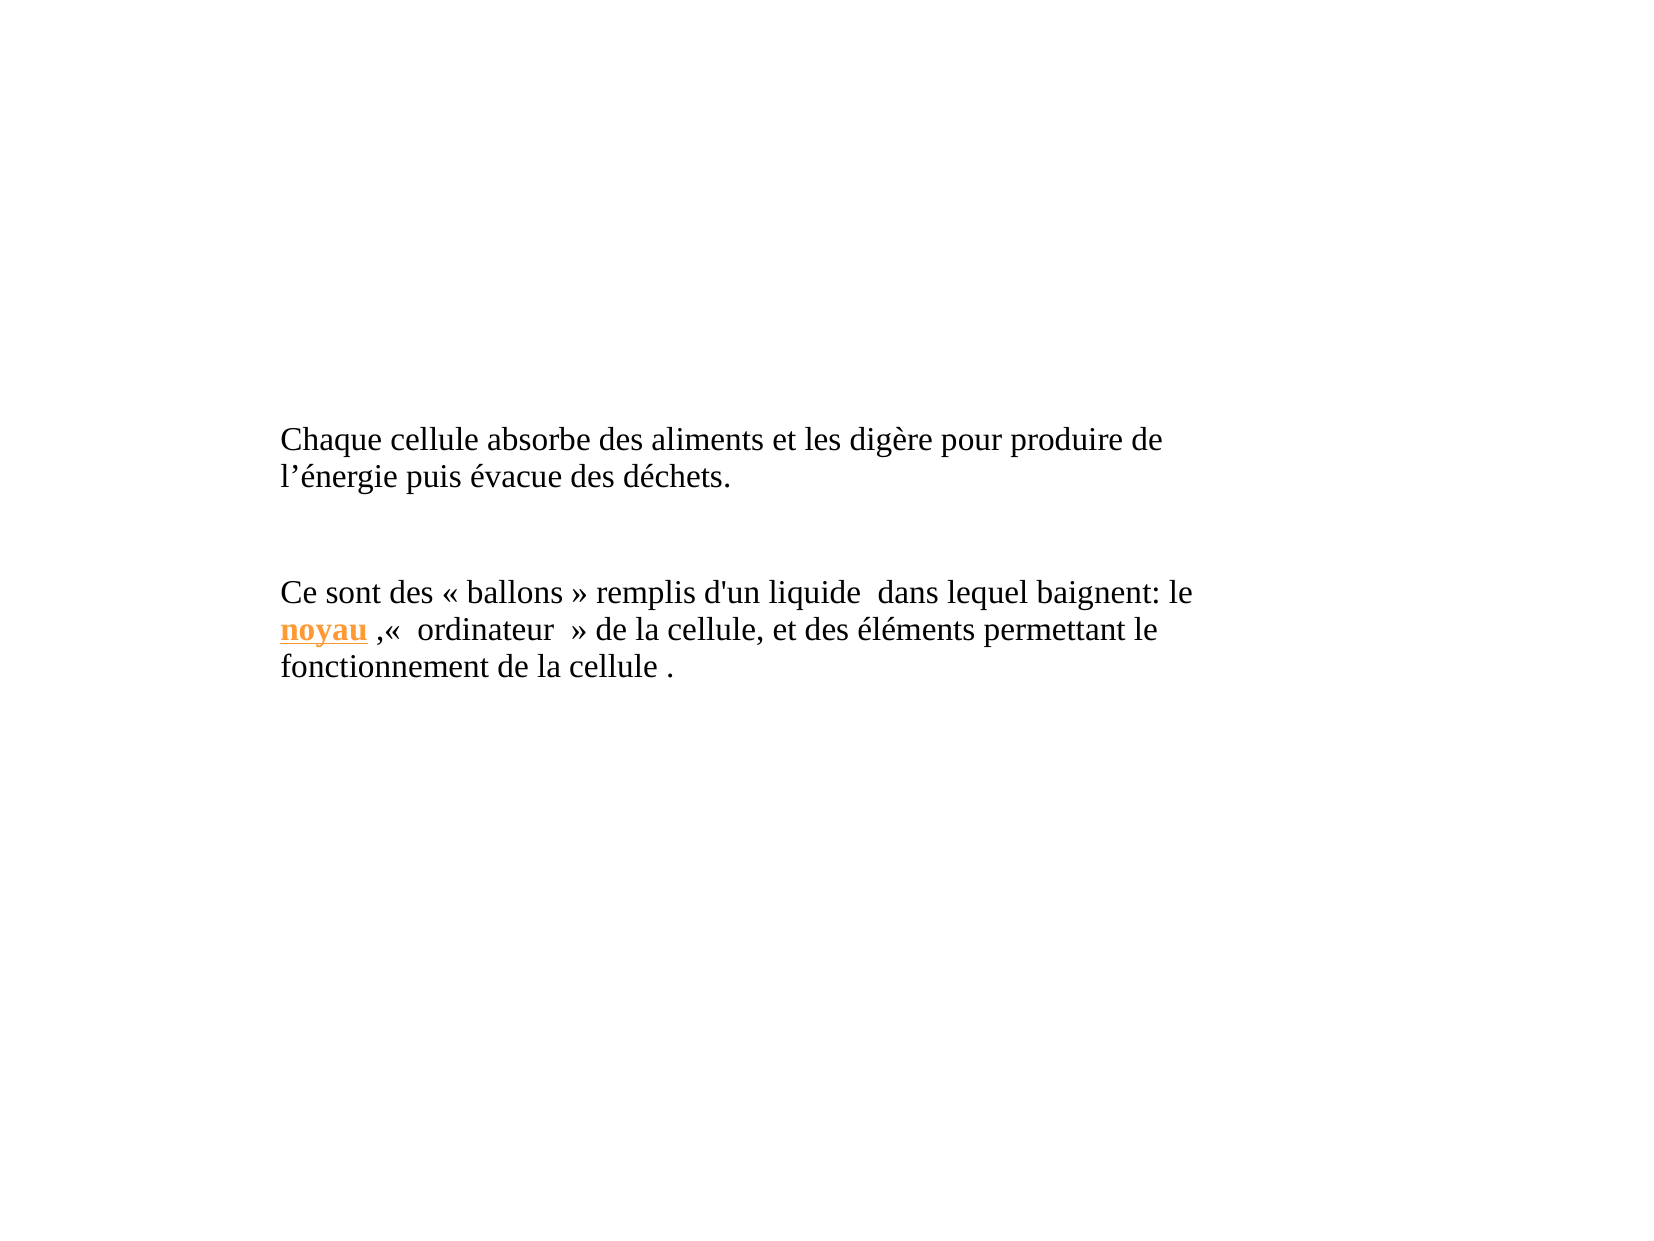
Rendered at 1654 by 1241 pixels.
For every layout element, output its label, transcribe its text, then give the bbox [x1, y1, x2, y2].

text_box Chaque cellule absorbe des aliments et les digère pour produire de l’énergie puis évacue des déchets. Ce sont des « ballons » remplis d'un liquide dans lequel baignent: le noyau ,« ordinateur » de la cellule, et des éléments permettant le fonctionnement de la cellule . [265, 413, 1241, 778]
